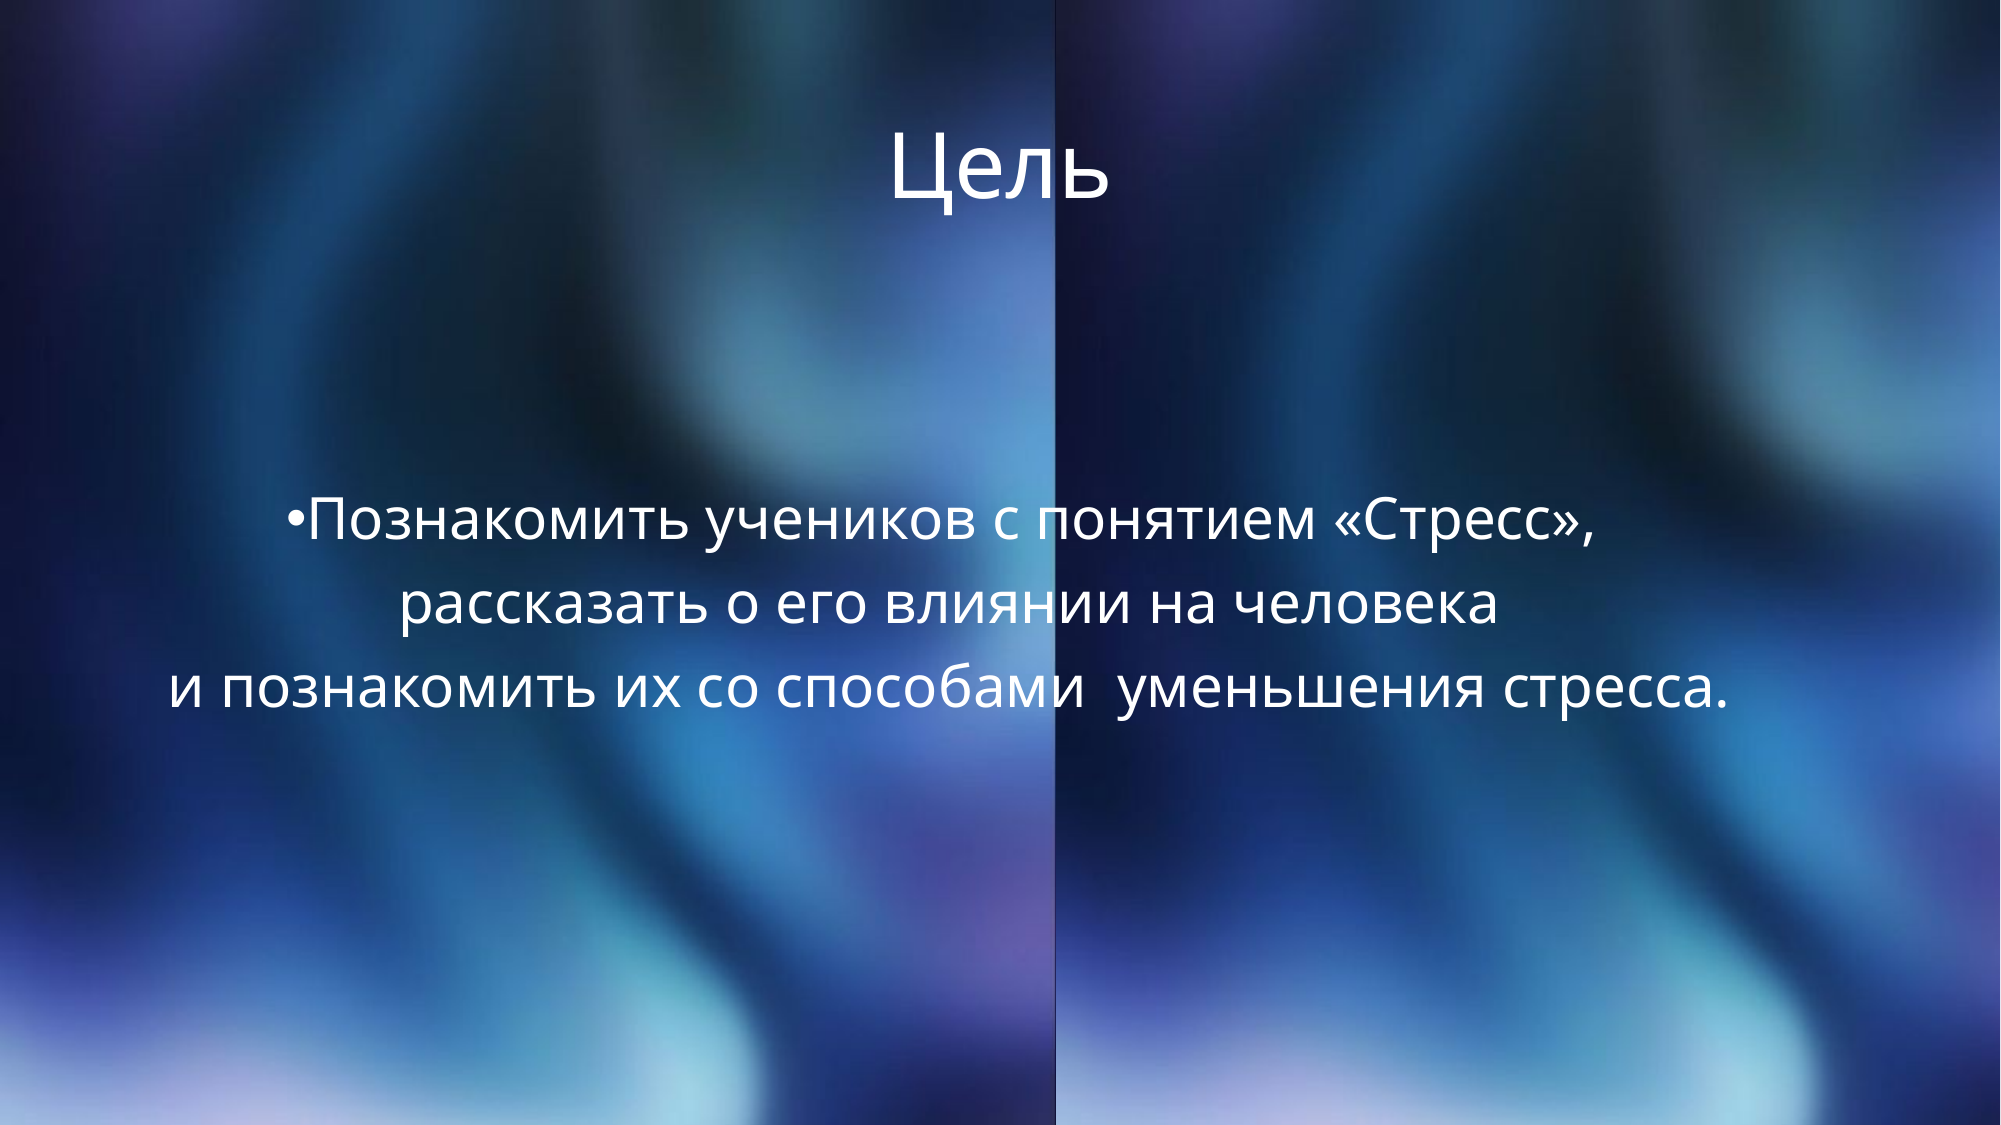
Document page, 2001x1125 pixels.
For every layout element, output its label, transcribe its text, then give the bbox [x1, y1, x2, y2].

list Познакомить учеников с понятием «Стресс», рассказать о его влиянии на человека и познакомить их со способами уменьшения стресса. [137, 482, 1863, 1125]
title Цель [137, 59, 1863, 278]
